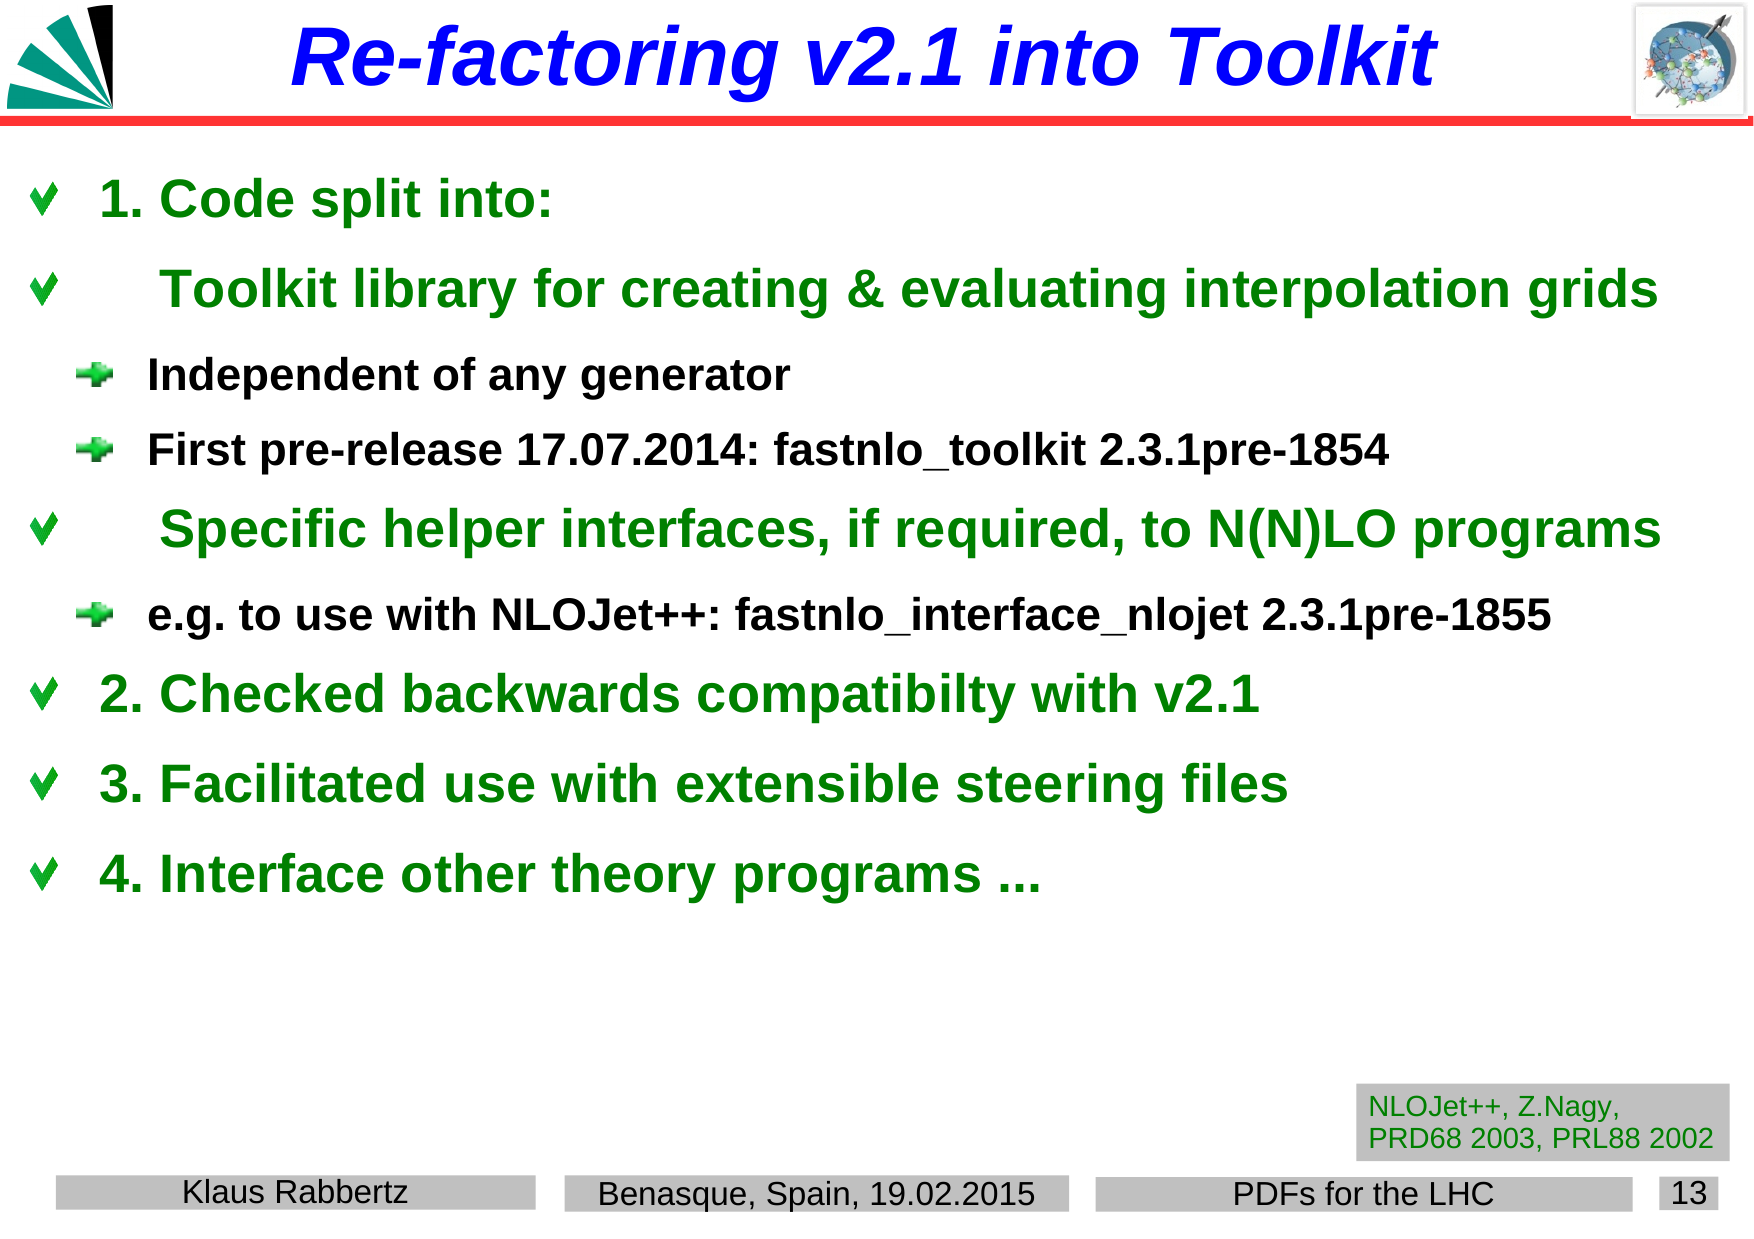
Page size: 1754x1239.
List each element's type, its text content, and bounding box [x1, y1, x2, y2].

text_box NLOJet++, Z.Nagy, PRD68 2003, PRL88 2002 [1356, 1083, 1730, 1162]
list 1. Code split into: Toolkit library for creating & evaluating interpolation grids Independent of any generator First pre-release 17.07.2014: fastnlo_toolkit 2.3.1pre-1854 Specific helper interfaces, if required, to N(N)LO programs e.g. to use with NLOJet++: fastnlo_interface_nlojet 2.3.1pre-1855 2. Checked backwards compatibilty with v2.1 3. Facilitated use with extensible steering files 4. Interface other theory programs ... [17, 168, 1741, 906]
picture [1631, 2, 1748, 119]
picture [7, 5, 113, 110]
title Re-factoring v2.1 into Toolkit [123, 0, 1606, 114]
